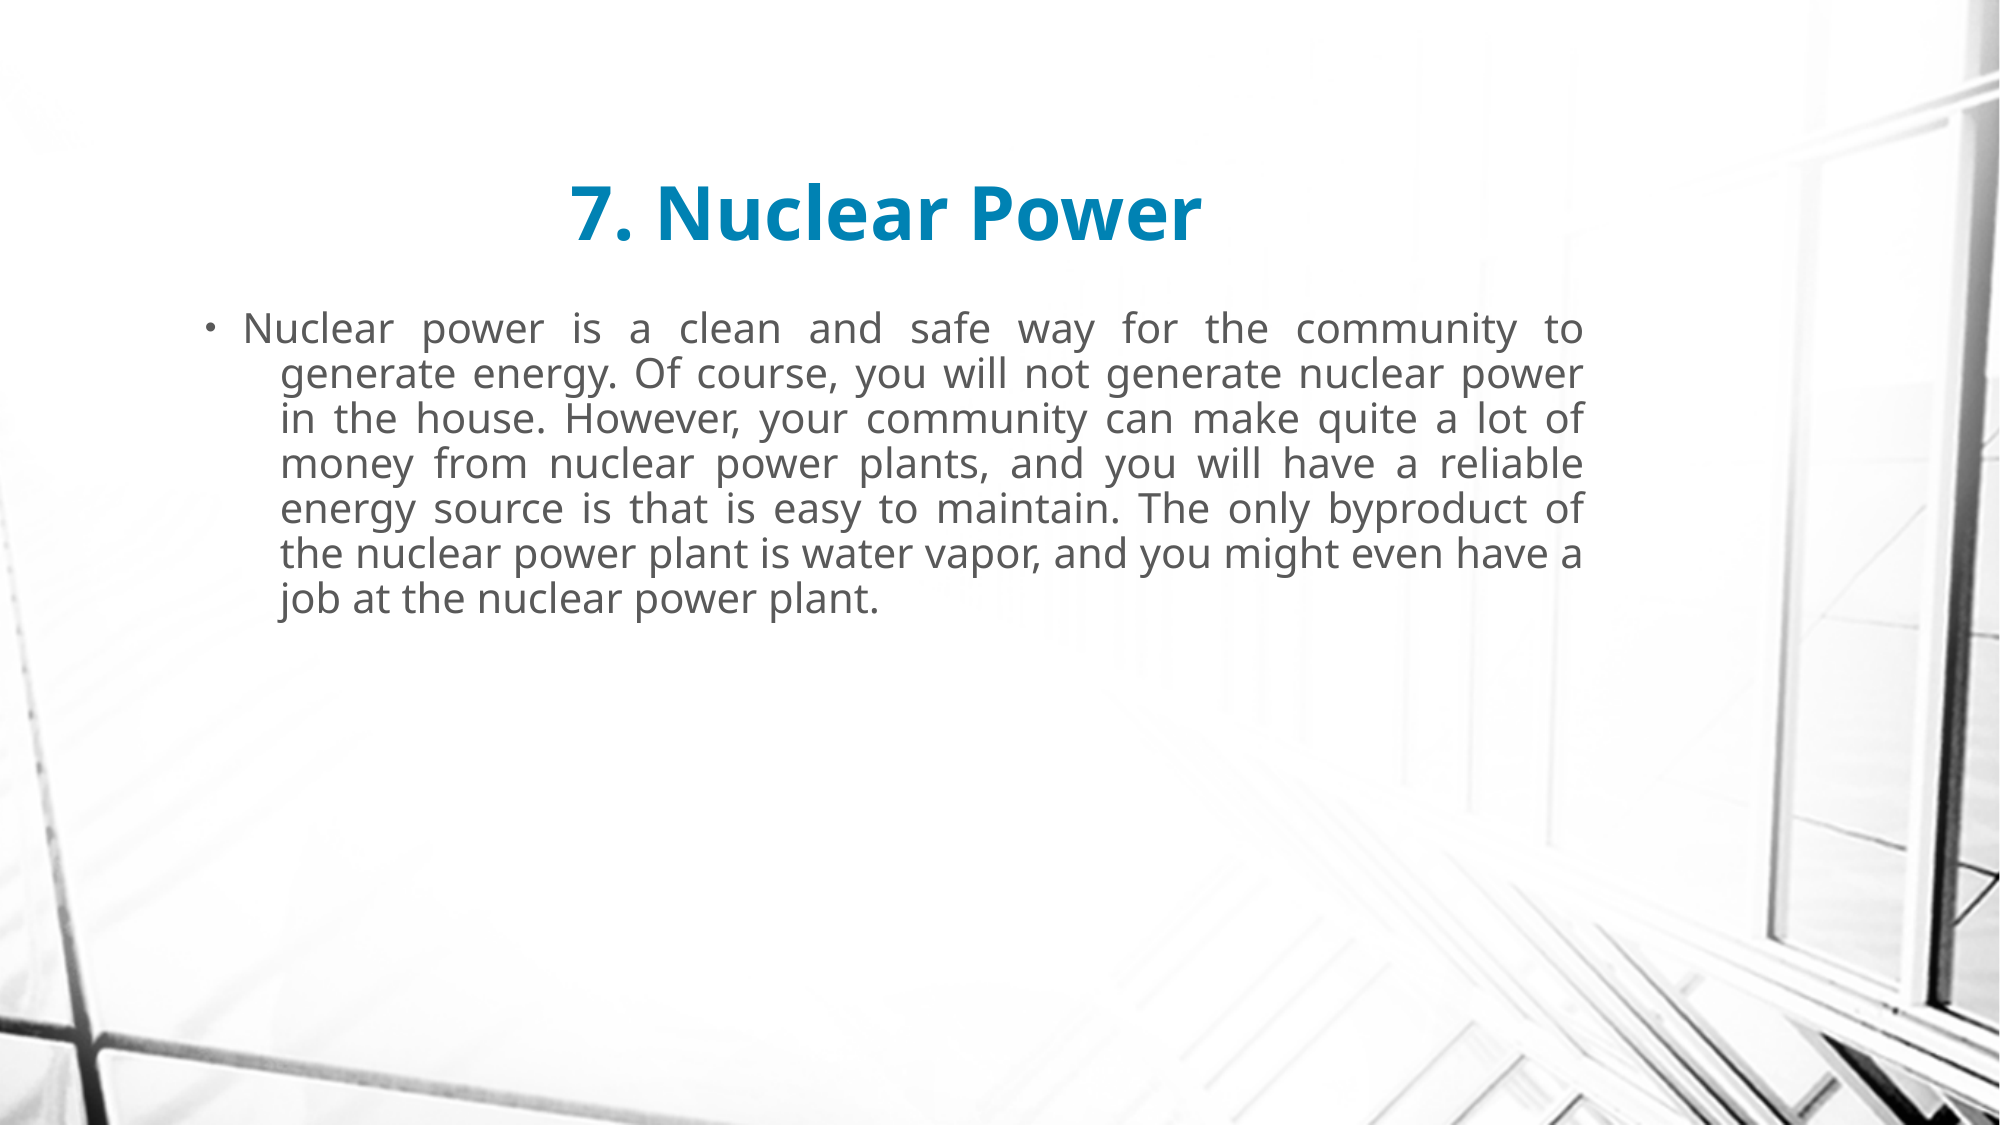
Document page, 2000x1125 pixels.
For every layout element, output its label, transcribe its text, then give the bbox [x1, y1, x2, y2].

title 7. Nuclear Power [174, 87, 1600, 263]
list Nuclear power is a clean and safe way for the community to generate energy. Of course, you will not generate nuclear power in the house. However, your community can make quite a lot of money from nuclear power plants, and you will have a reliable energy source is that is easy to maintain. The only byproduct of the nuclear power plant is water vapor, and you might even have a job at the nuclear power plant. [174, 299, 1600, 988]
